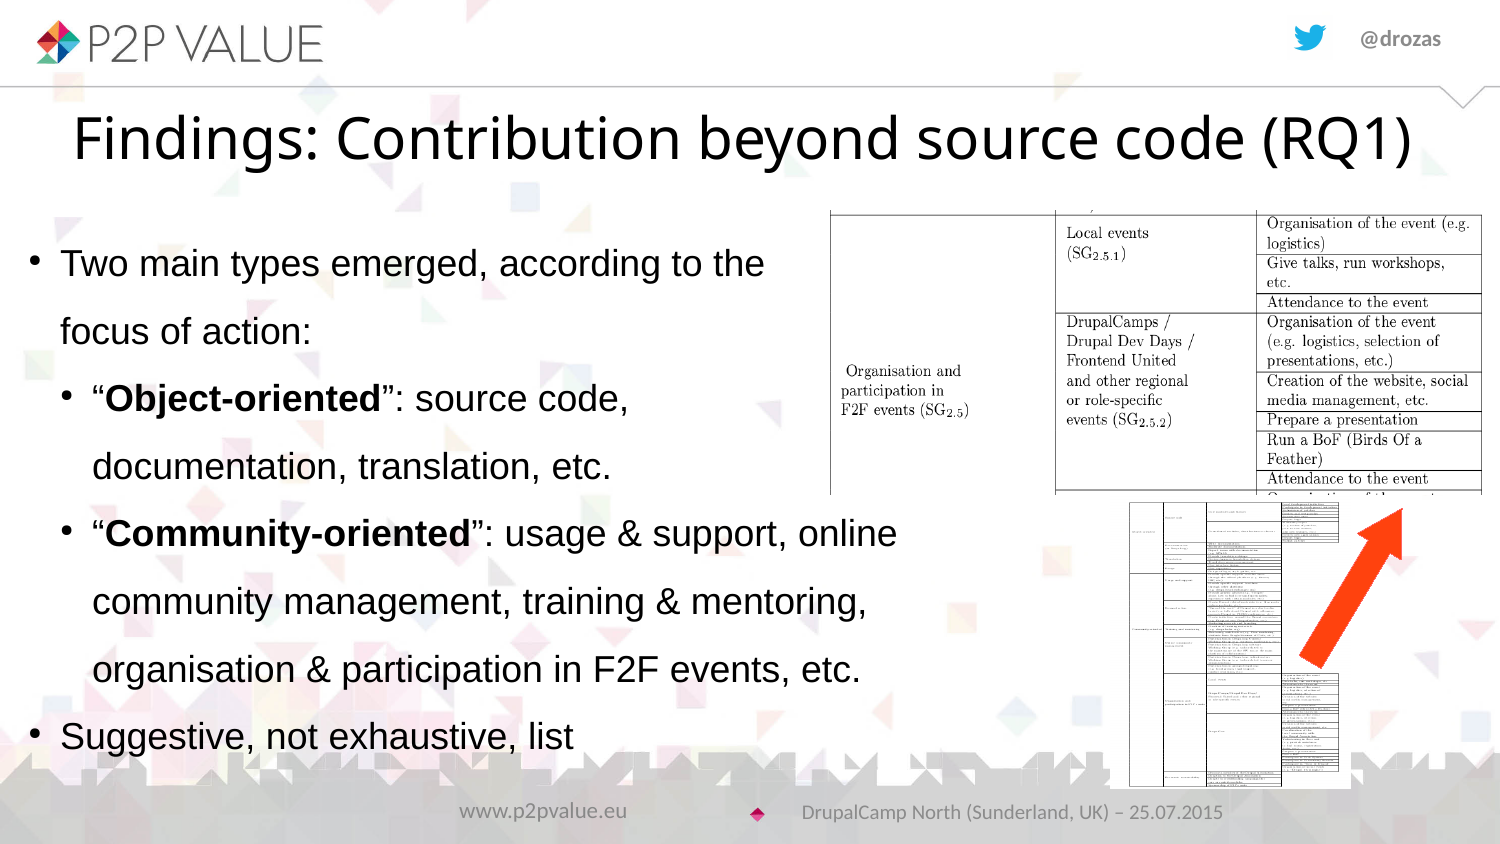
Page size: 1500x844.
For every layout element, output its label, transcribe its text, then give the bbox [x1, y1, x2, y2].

text_box [1299, 508, 1403, 669]
picture [0, 0, 1500, 844]
subtitle Two main types emerged, according to the focus of action: “Object-oriented”: source code, documentation, translation, etc. “Community-oriented”: usage & support, online community management, training & mentoring, organisation & participation in F2F events, etc. Suggestive, not exhaustive, list [15, 210, 1066, 766]
text_box @drozas [1333, 15, 1455, 60]
text_box DrupalCamp North (Sunderland, UK) – 25.07.2015 [788, 788, 1481, 834]
text_box www.p2pvalue.eu [453, 789, 672, 829]
title Findings: Contribution beyond source code (RQ1) [0, 92, 1486, 181]
